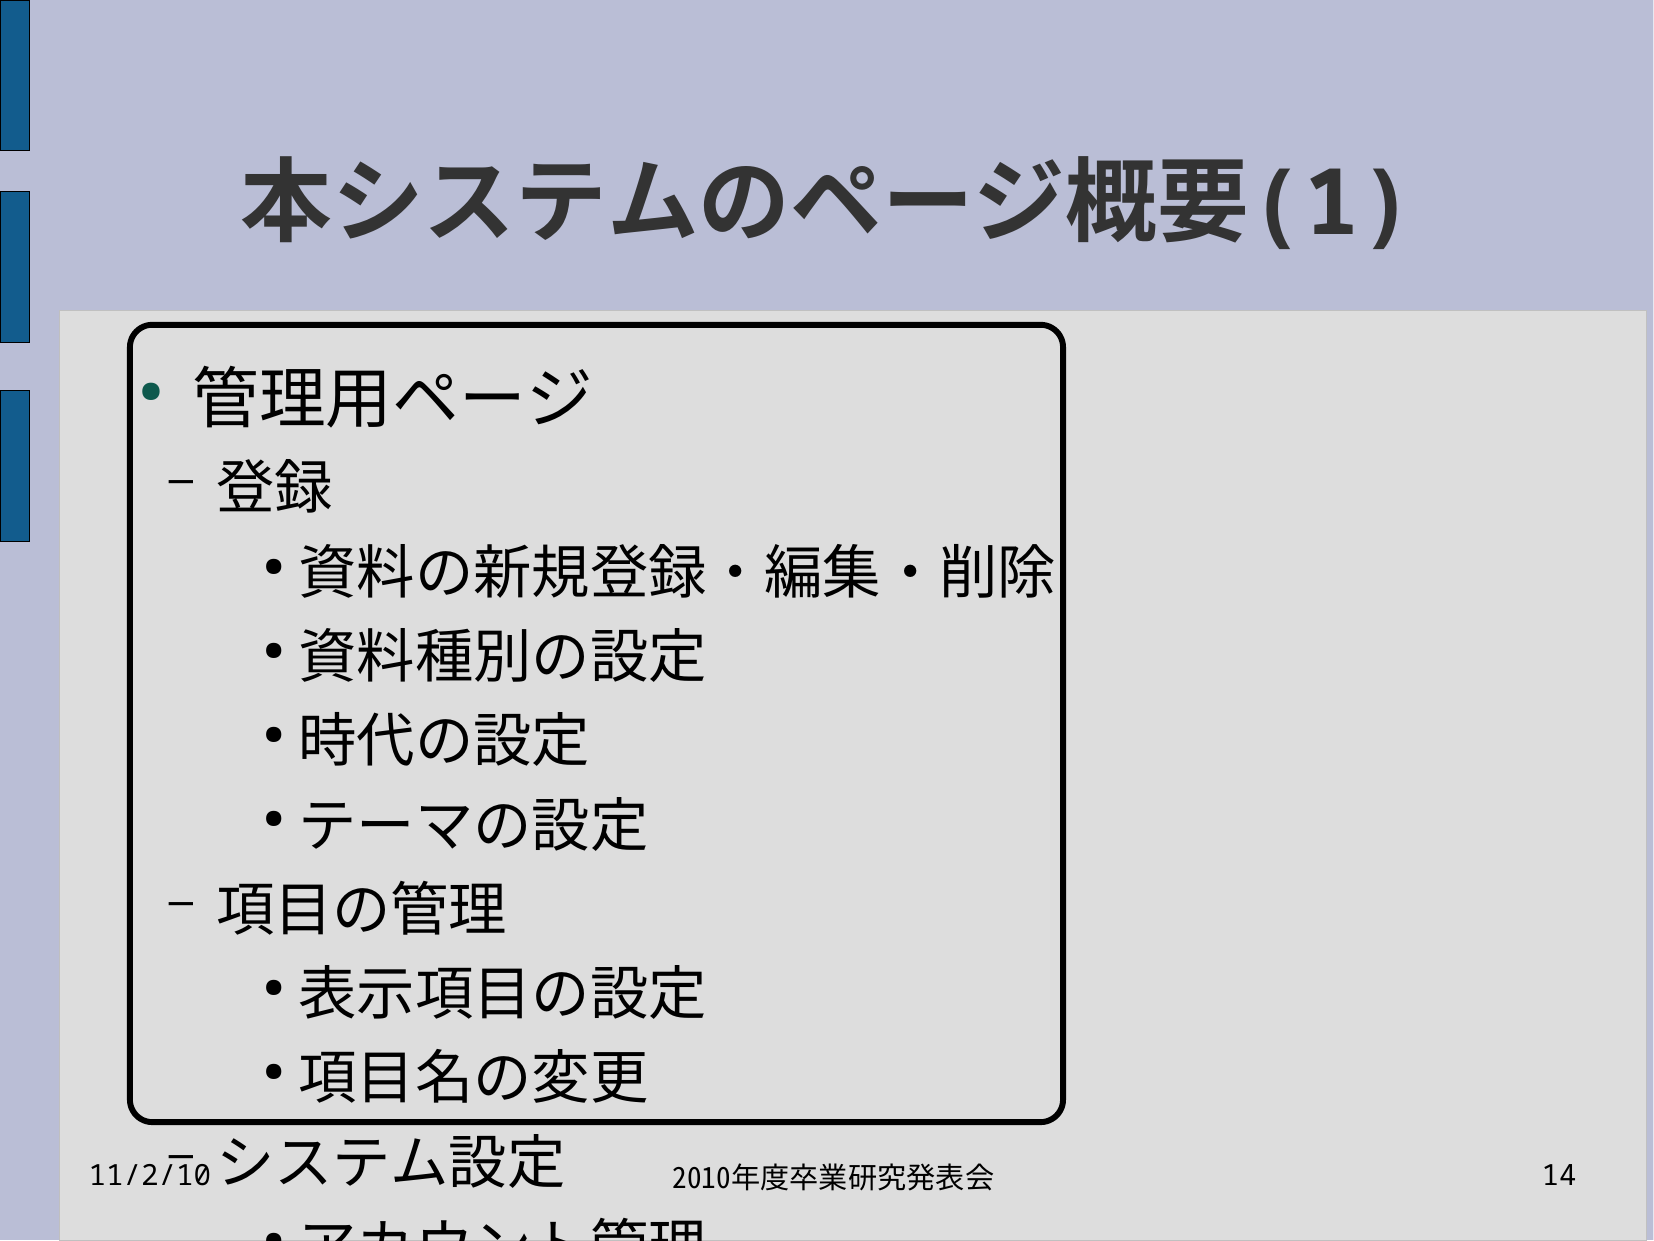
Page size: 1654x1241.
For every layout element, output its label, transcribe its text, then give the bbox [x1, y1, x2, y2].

list 管理用ページ 登録 資料の新規登録・編集・削除 資料種別の設定 時代の設定 テーマの設定 項目の管理 表示項目の設定 項目名の変更 システム設定 アカウント管理 ログ [121, 344, 1534, 1164]
title 本システムのページ概要(1) [121, 91, 1534, 299]
text_box [129, 324, 1064, 1123]
